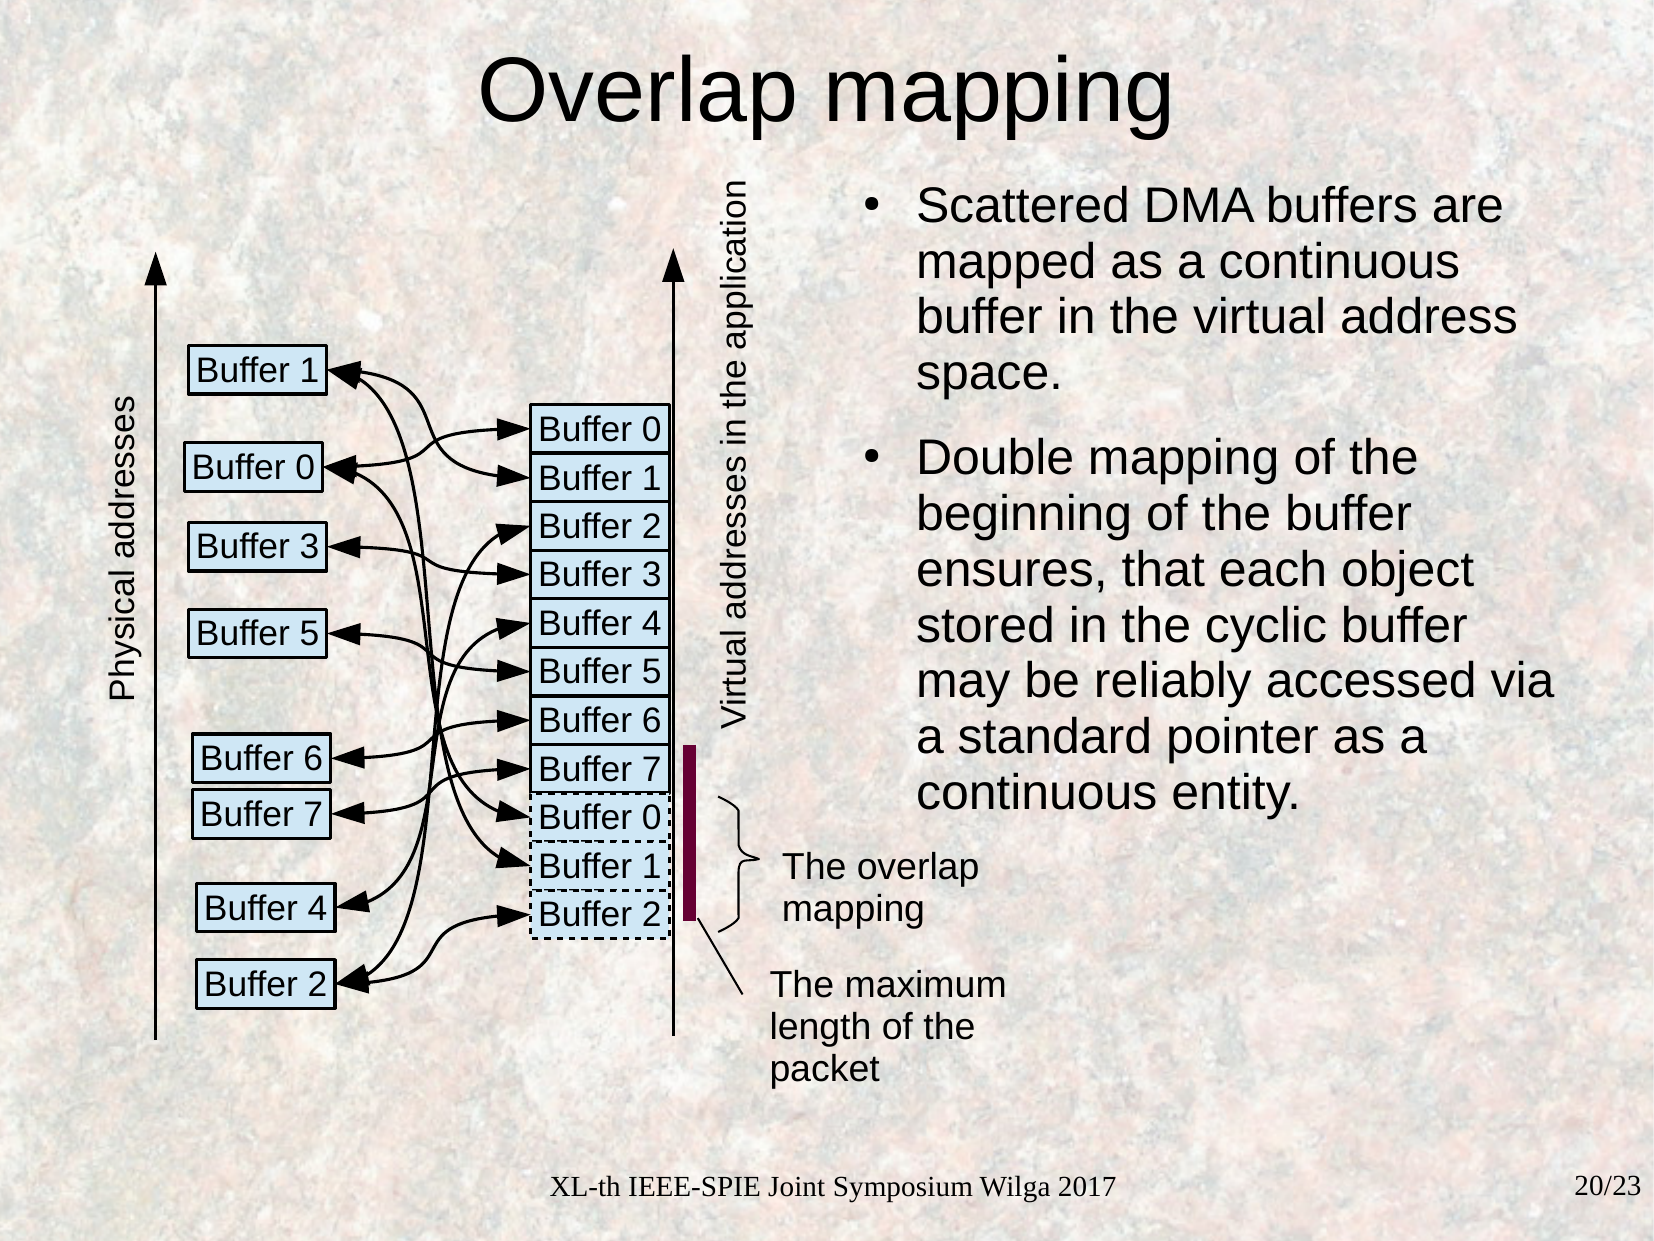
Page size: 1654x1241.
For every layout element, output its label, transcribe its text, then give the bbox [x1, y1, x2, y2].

text_box Buffer 3 [530, 550, 670, 598]
list Scattered DMA buffers are mapped as a continuous buffer in the virtual address space. Double mapping of the beginning of the buffer ensures, that each object stored in the cyclic buffer may be reliably accessed via a standard pointer as a continuous entity. [845, 177, 1572, 1010]
text_box Buffer 4 [196, 883, 335, 932]
text_box Buffer 6 [530, 695, 670, 744]
text_box Buffer 5 [188, 609, 327, 658]
text_box Buffer 3 [188, 522, 327, 571]
text_box Buffer 1 [188, 345, 327, 394]
text_box Buffer 6 [192, 734, 331, 783]
text_box Buffer 2 [196, 959, 335, 1009]
text_box Virtual addresses in the application [705, 165, 761, 745]
text_box Buffer 1 [530, 453, 670, 501]
text_box Buffer 0 [184, 442, 323, 492]
text_box Buffer 2 [530, 501, 670, 550]
text_box Buffer 2 [530, 890, 670, 939]
text_box Buffer 4 [530, 598, 670, 647]
text_box The maximum length of the packet [754, 956, 1022, 1098]
picture [0, 0, 1654, 1241]
text_box Buffer 0 [530, 793, 670, 841]
text_box Buffer 7 [192, 789, 331, 839]
text_box Buffer 5 [530, 647, 670, 695]
title Overlap mapping [82, 38, 1571, 141]
text_box Buffer 1 [530, 841, 670, 890]
text_box Buffer 7 [530, 744, 670, 793]
text_box The overlap mapping [767, 838, 845, 938]
text_box Physical addresses [94, 381, 150, 717]
text_box Buffer 0 [530, 404, 670, 453]
